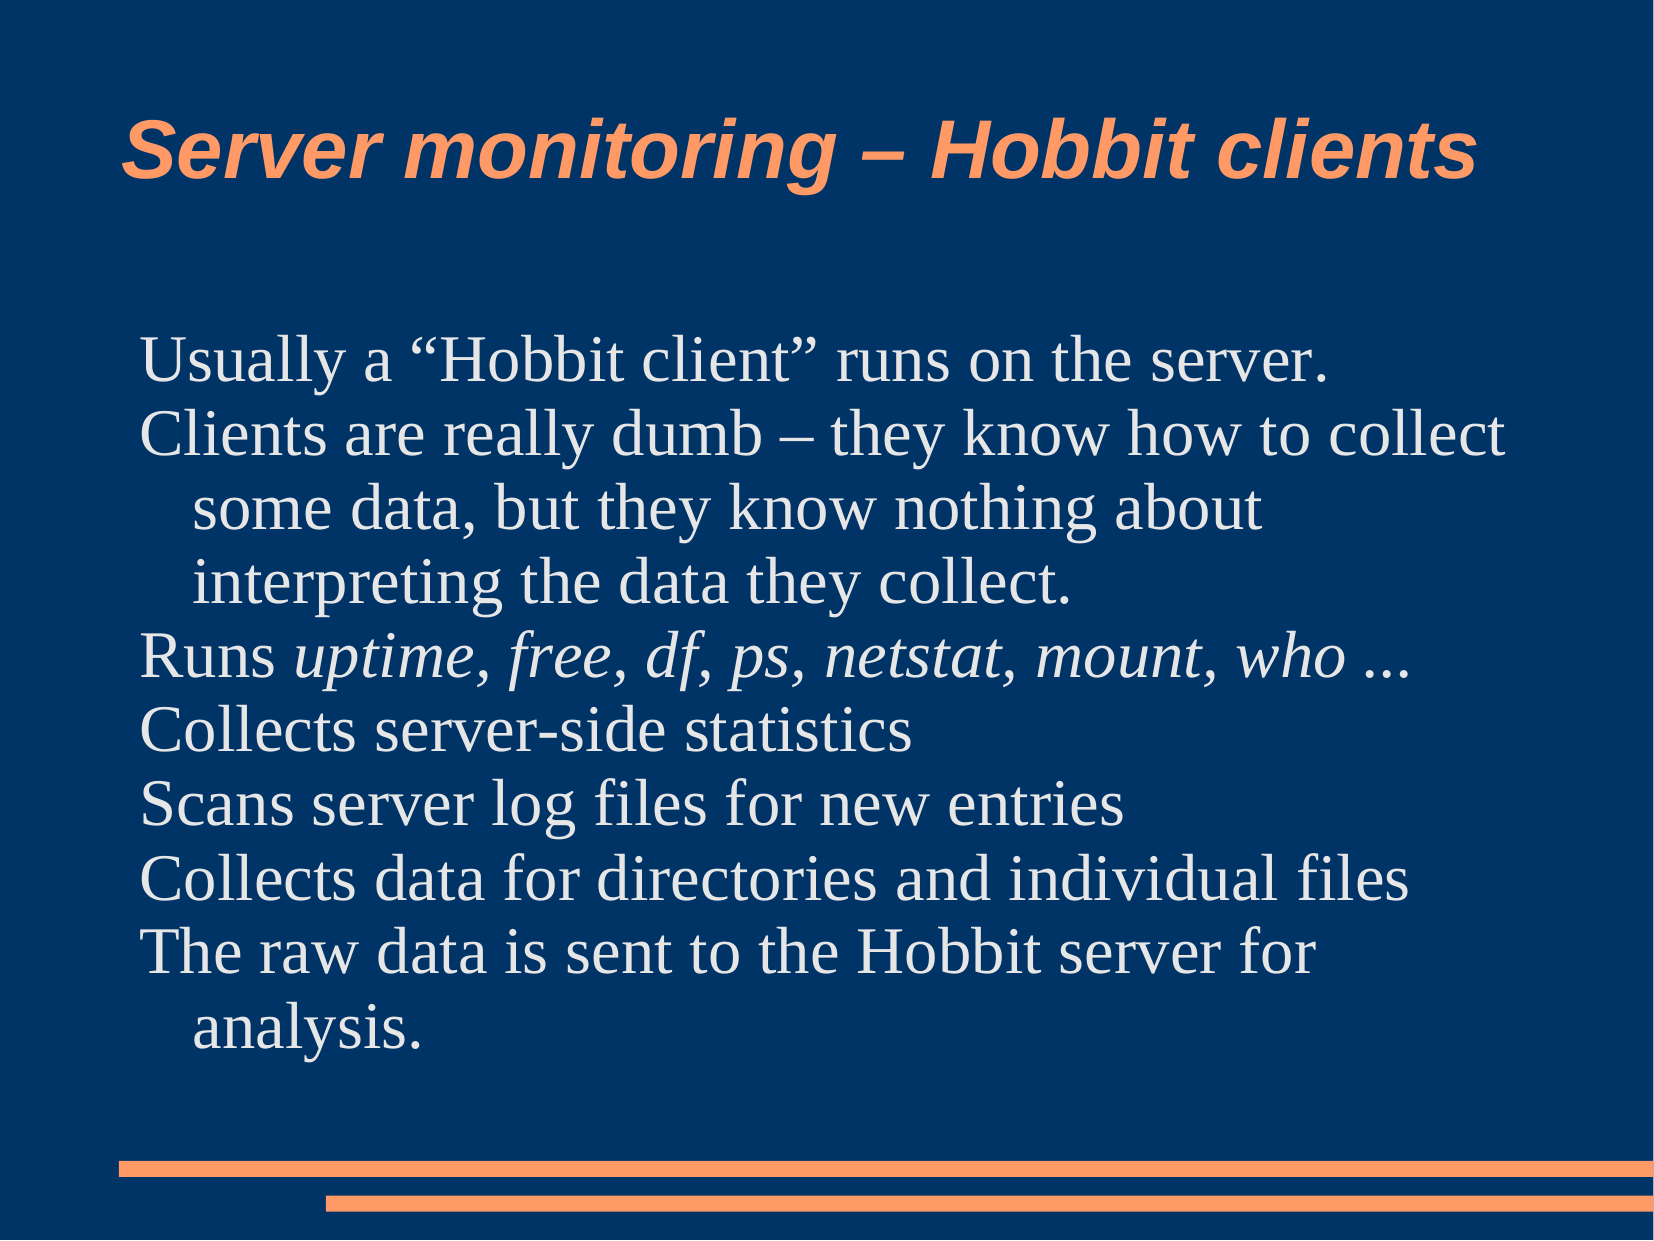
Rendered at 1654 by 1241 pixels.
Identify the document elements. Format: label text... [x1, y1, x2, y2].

title Server monitoring – Hobbit clients [121, 46, 1534, 254]
list Usually a “Hobbit client” runs on the server. Clients are really dumb – they know how to collect some data, but they know nothing about interpreting the data they collect. Runs uptime, free, df, ps, netstat, mount, who ... Collects server-side statistics Scans server log files for new entries Collects data for directories and individual files The raw data is sent to the Hobbit server for analysis. [121, 322, 1561, 1133]
